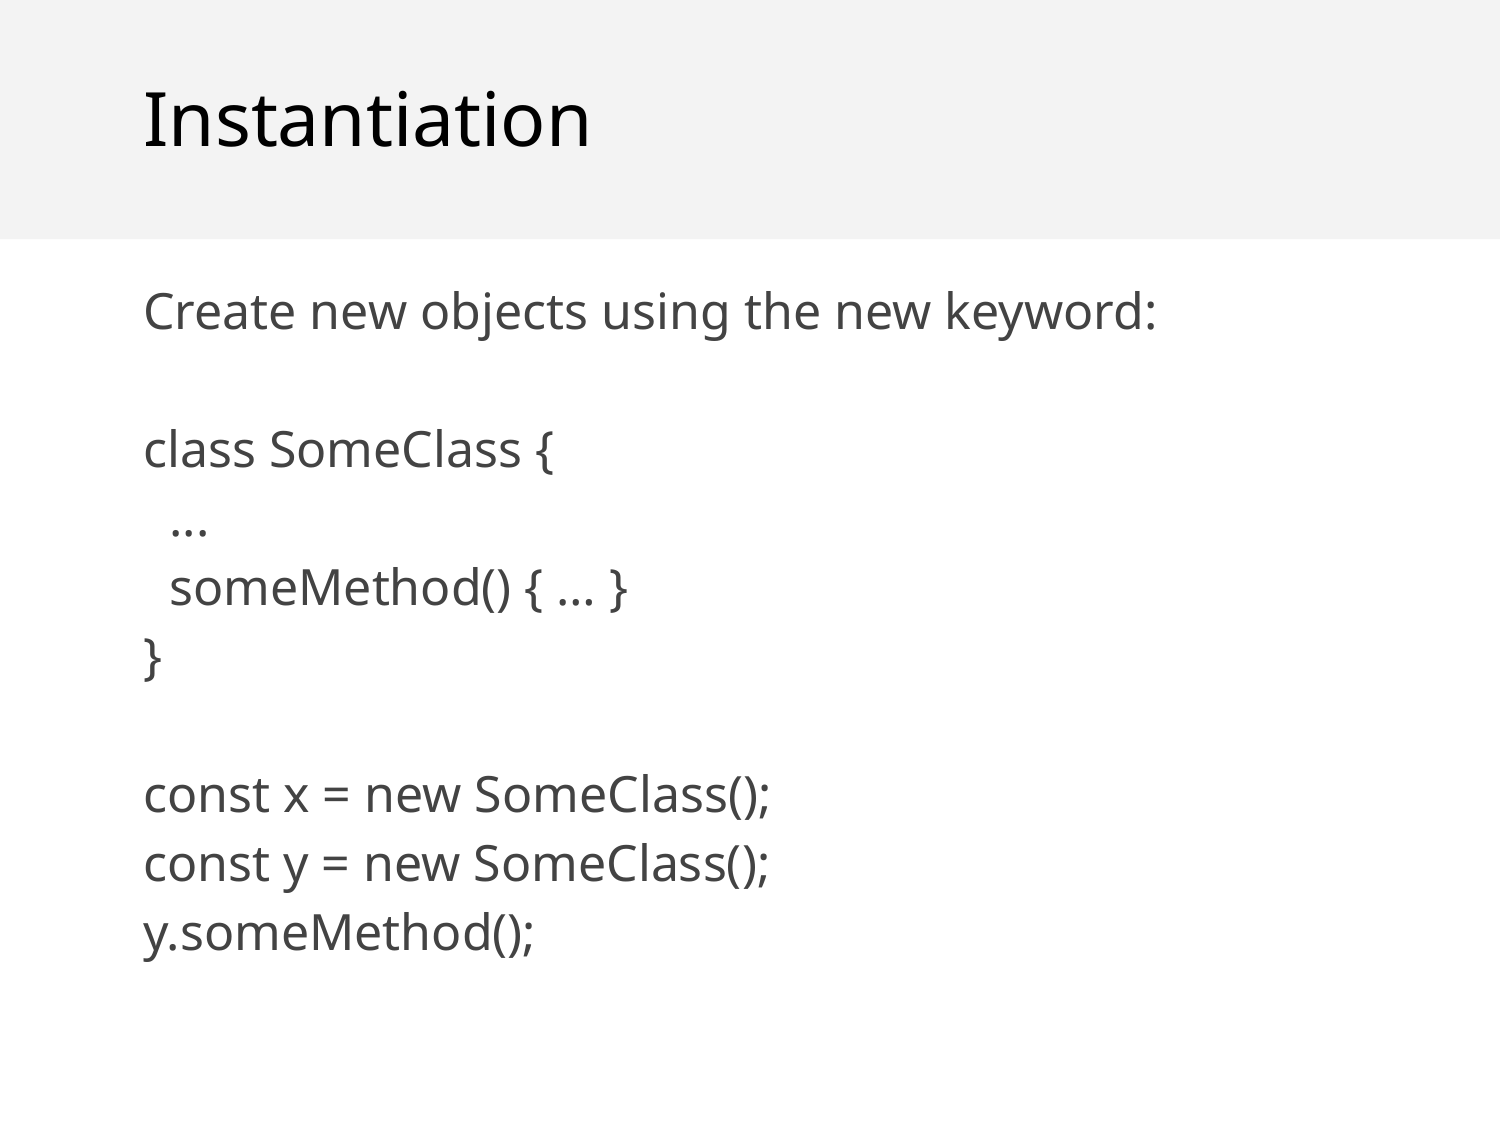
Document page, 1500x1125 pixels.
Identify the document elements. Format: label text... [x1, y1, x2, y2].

list Create new objects using the new keyword: class SomeClass { ... someMethod() { … } } const x = new SomeClass(); const y = new SomeClass(); y.someMethod(); [128, 255, 1372, 1004]
title Instantiation [128, 56, 1372, 183]
